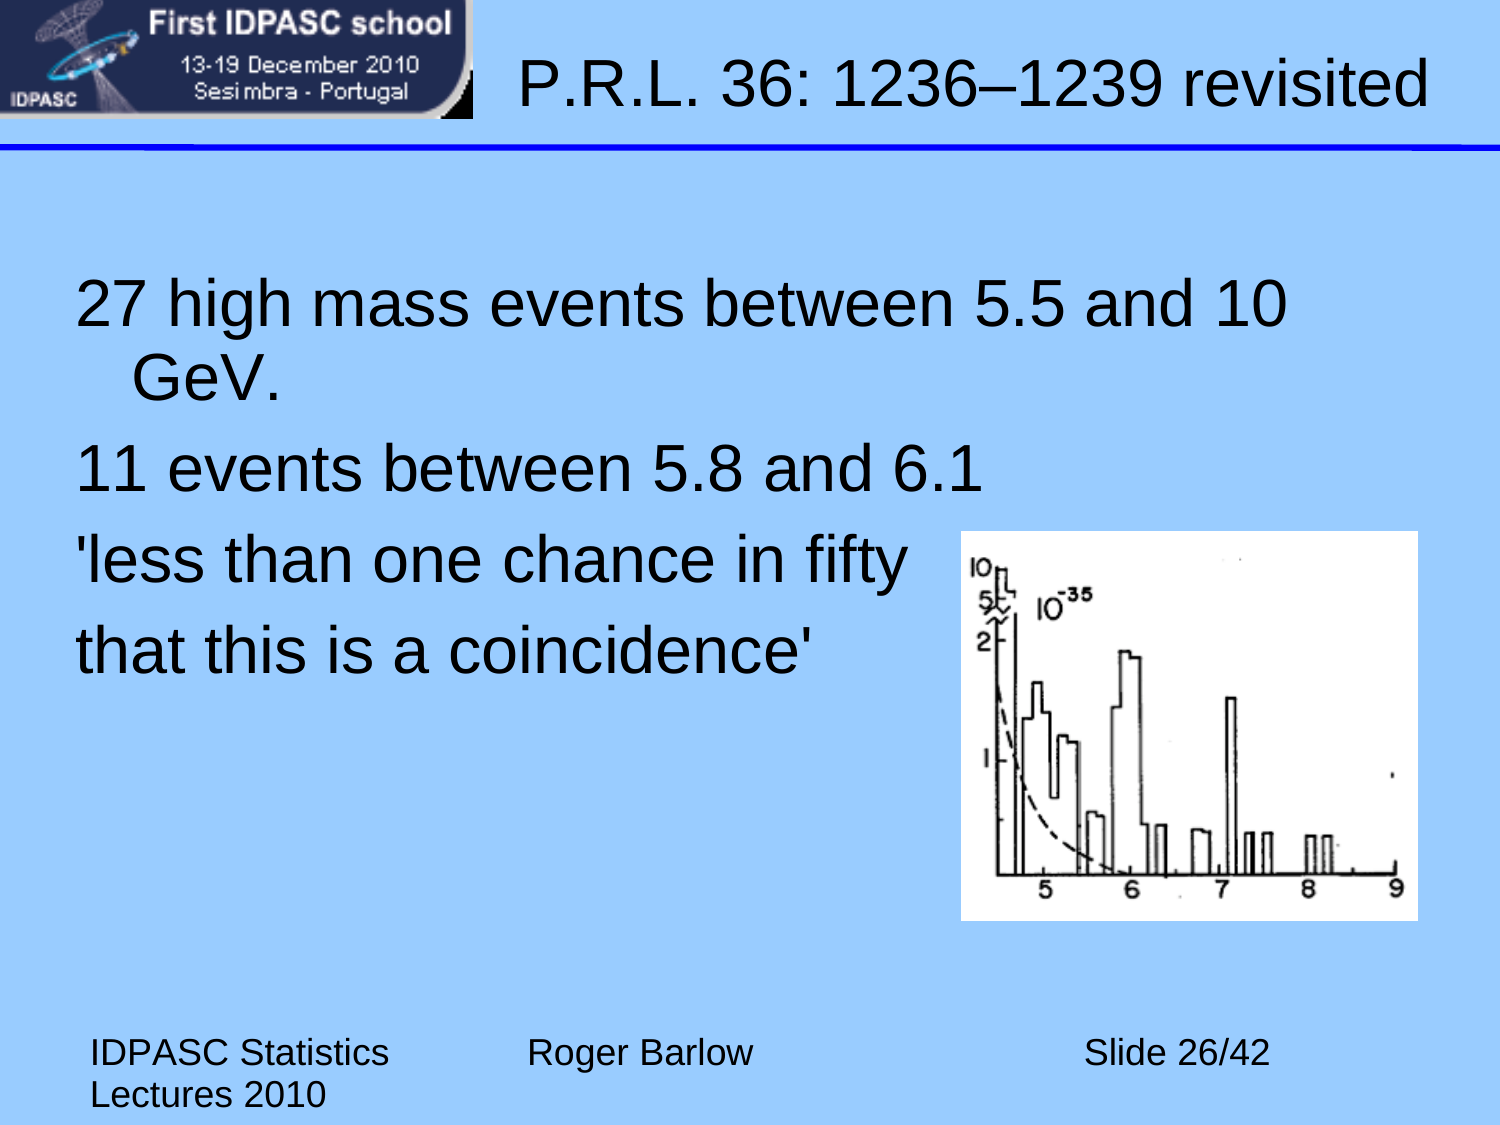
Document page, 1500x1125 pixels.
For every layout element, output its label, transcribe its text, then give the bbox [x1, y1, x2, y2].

list 27 high mass events between 5.5 and 10 GeV. 11 events between 5.8 and 6.1 'less than one chance in fifty that this is a coincidence' [75, 262, 1426, 991]
picture [961, 531, 1418, 921]
picture [0, 0, 473, 119]
title P.R.L. 36: 1236–1239 revisited [472, 29, 1477, 133]
